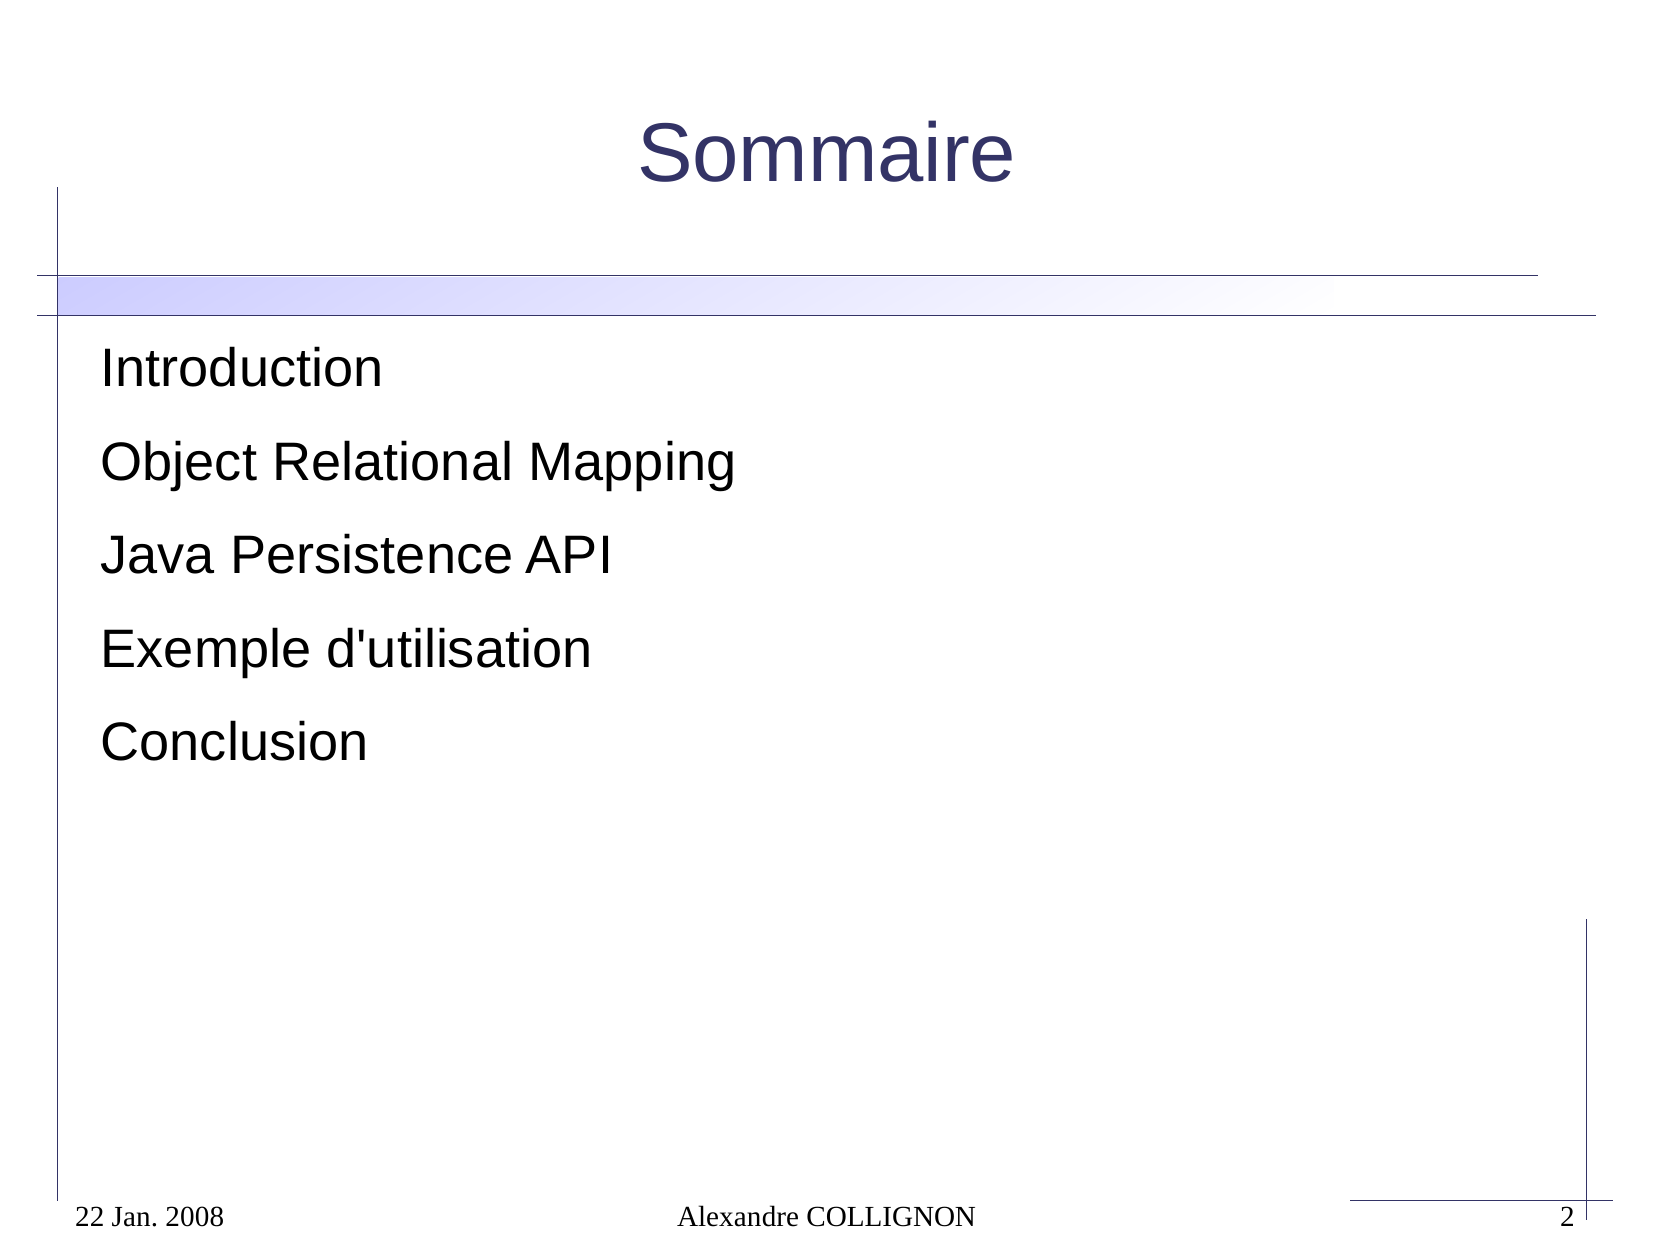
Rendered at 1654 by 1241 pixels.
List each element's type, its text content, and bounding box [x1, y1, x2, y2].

title Sommaire [82, 49, 1571, 257]
list Introduction Object Relational Mapping Java Persistence API Exemple d'utilisation Conclusion [82, 337, 826, 826]
